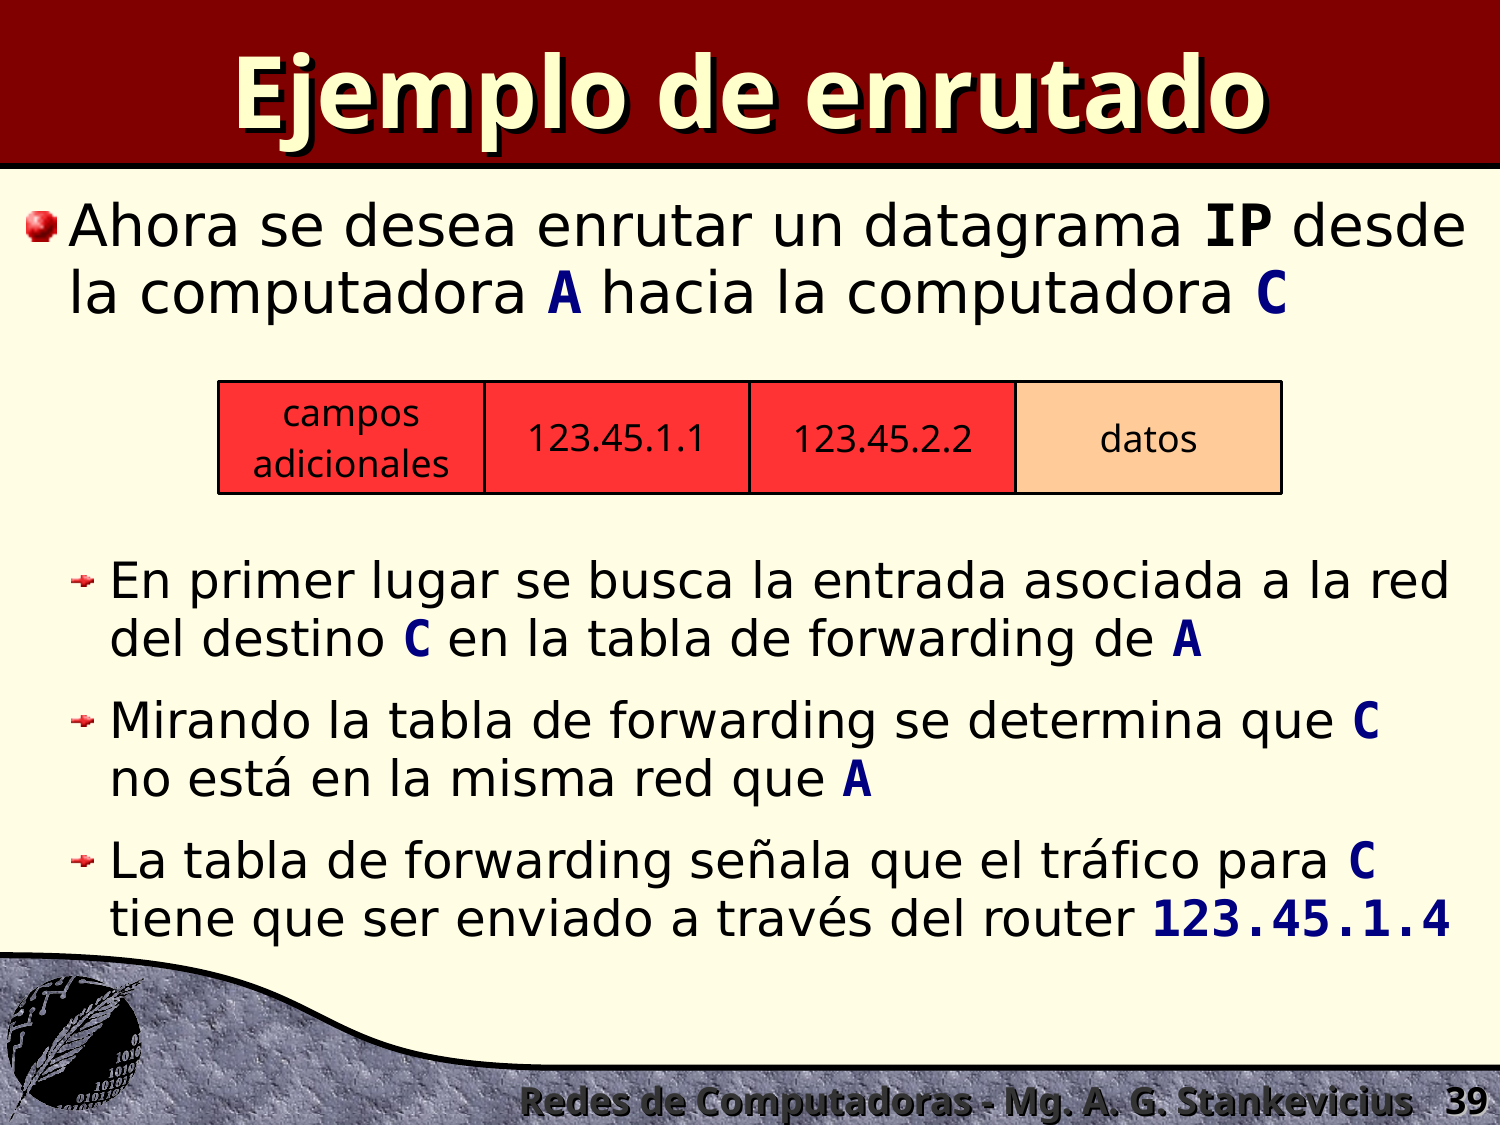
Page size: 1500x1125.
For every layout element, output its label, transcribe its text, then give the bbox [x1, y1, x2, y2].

title Ejemplo de enrutado [15, 5, 1485, 160]
picture [0, 959, 1500, 1125]
text_box 123.45.1.1 [484, 381, 749, 494]
list Ahora se desea enrutar un datagrama IP desde la computadora A hacia la computadora C En primer lugar se busca la entrada asociada a la red del destino C en la tabla de forwarding de A Mirando la tabla de forwarding se determina que C no está en la misma red que A La tabla de forwarding señala que el tráfico para C tiene que ser enviado a través del router 123.45.1.4 [11, 192, 1486, 949]
text_box campos adicionales [218, 381, 484, 494]
text_box datos [1015, 381, 1282, 494]
picture [1047, 1100, 1054, 1110]
text_box 123.45.2.2 [749, 381, 1015, 494]
picture [790, 1100, 795, 1110]
